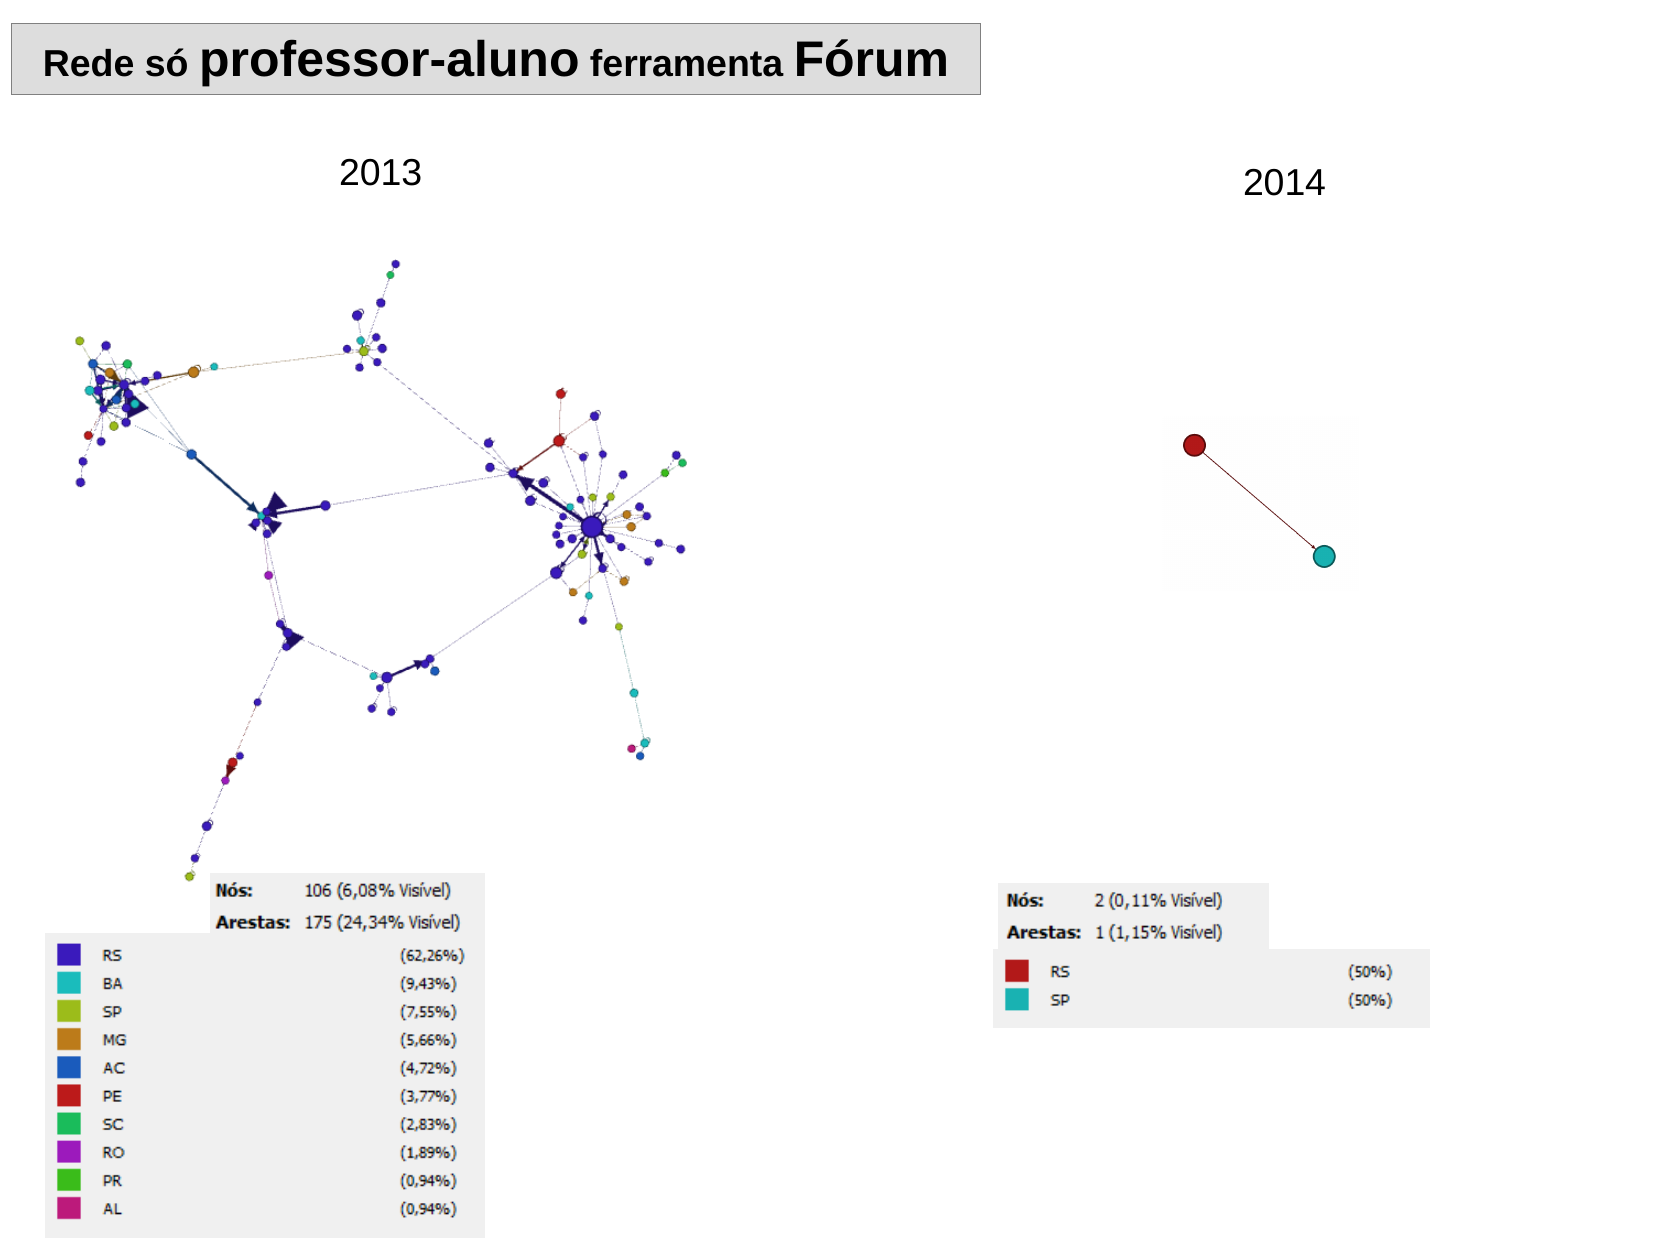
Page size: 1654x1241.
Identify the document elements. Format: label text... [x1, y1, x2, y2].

text_box 2014 [1228, 153, 1341, 211]
text_box Rede só professor-aluno ferramenta Fórum [11, 23, 981, 95]
picture [1162, 416, 1359, 591]
picture [26, 236, 721, 1238]
text_box 2013 [324, 143, 438, 201]
picture [993, 883, 1430, 1028]
